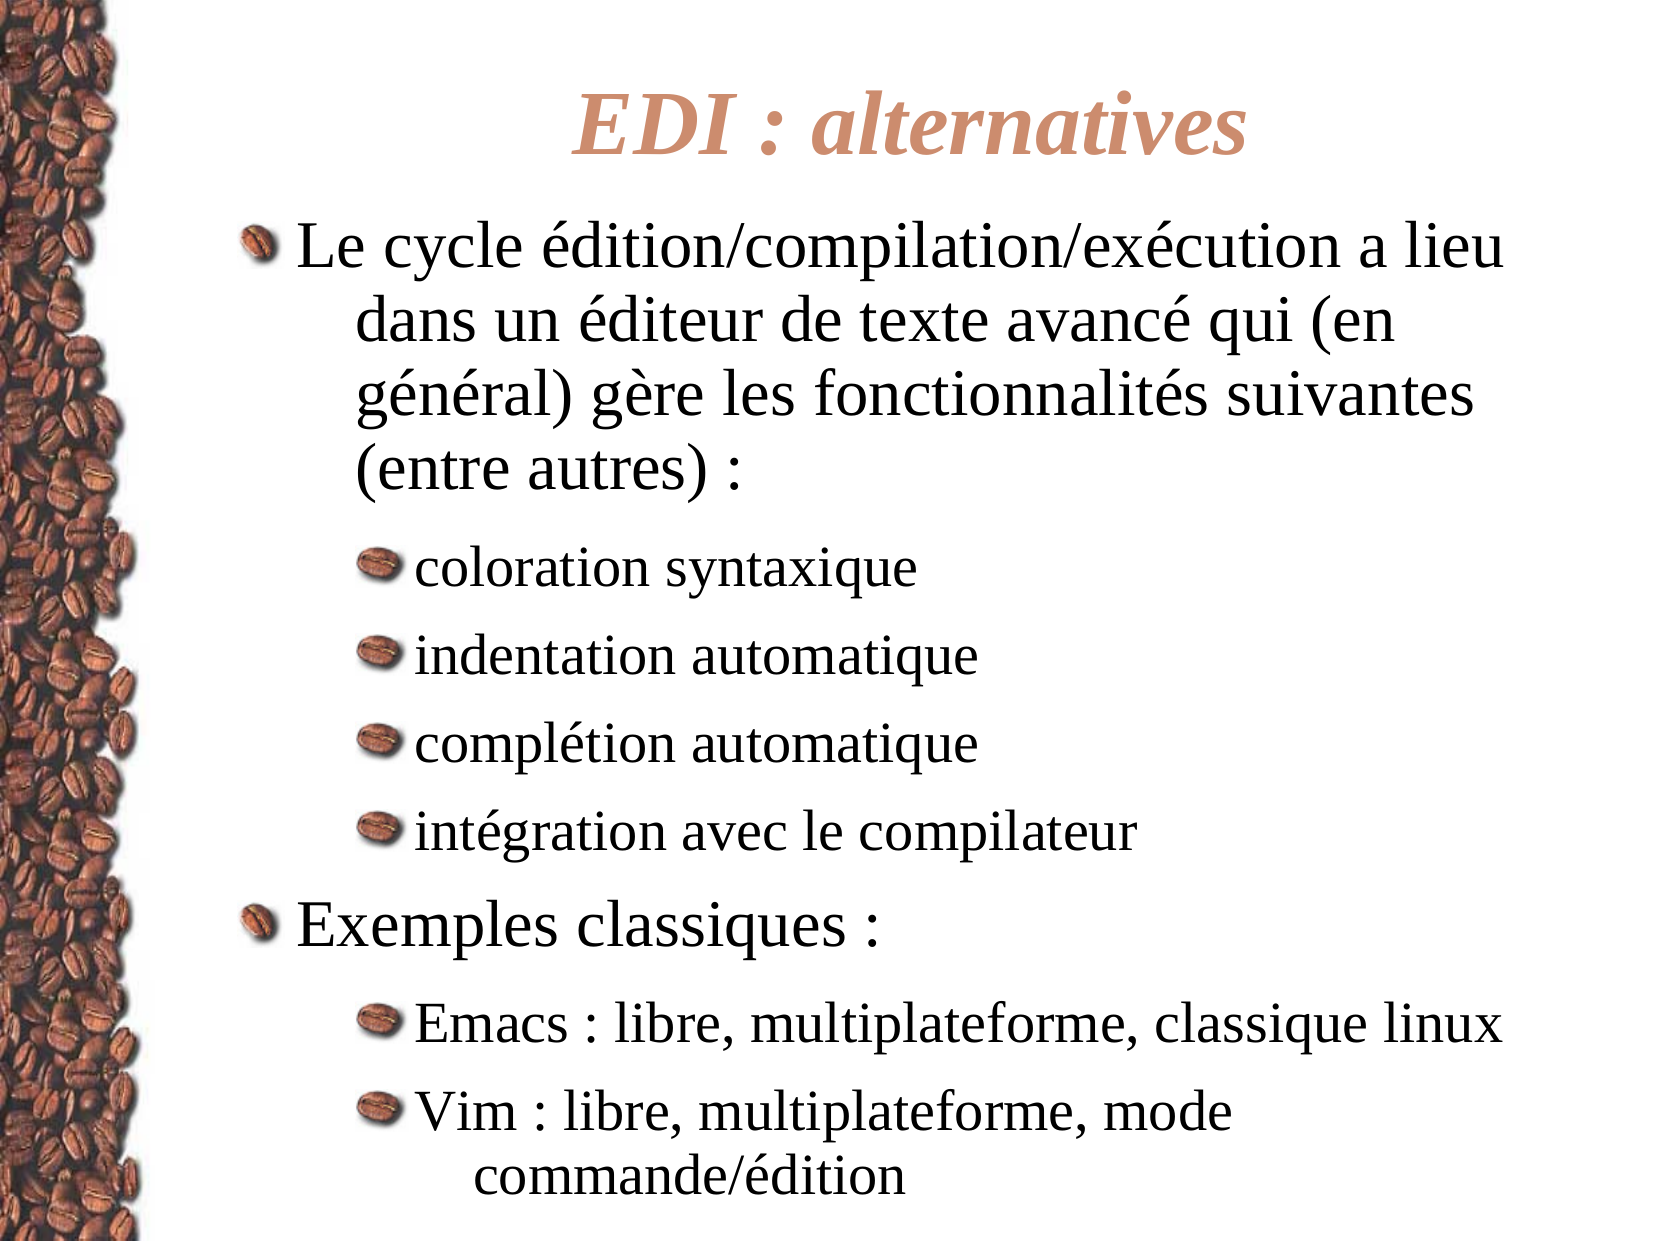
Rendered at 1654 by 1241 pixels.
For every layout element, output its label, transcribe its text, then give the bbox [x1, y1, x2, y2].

title EDI : alternatives [205, 35, 1618, 223]
list Le cycle édition/compilation/exécution a lieu dans un éditeur de texte avancé qui (en général) gère les fonctionnalités suivantes (entre autres) : coloration syntaxique indentation automatique complétion automatique intégration avec le compilateur Exemples classiques : Emacs : libre, multiplateforme, classique linux Vim : libre, multiplateforme, mode commande/édition [237, 208, 1584, 1208]
picture [0, 0, 155, 1241]
